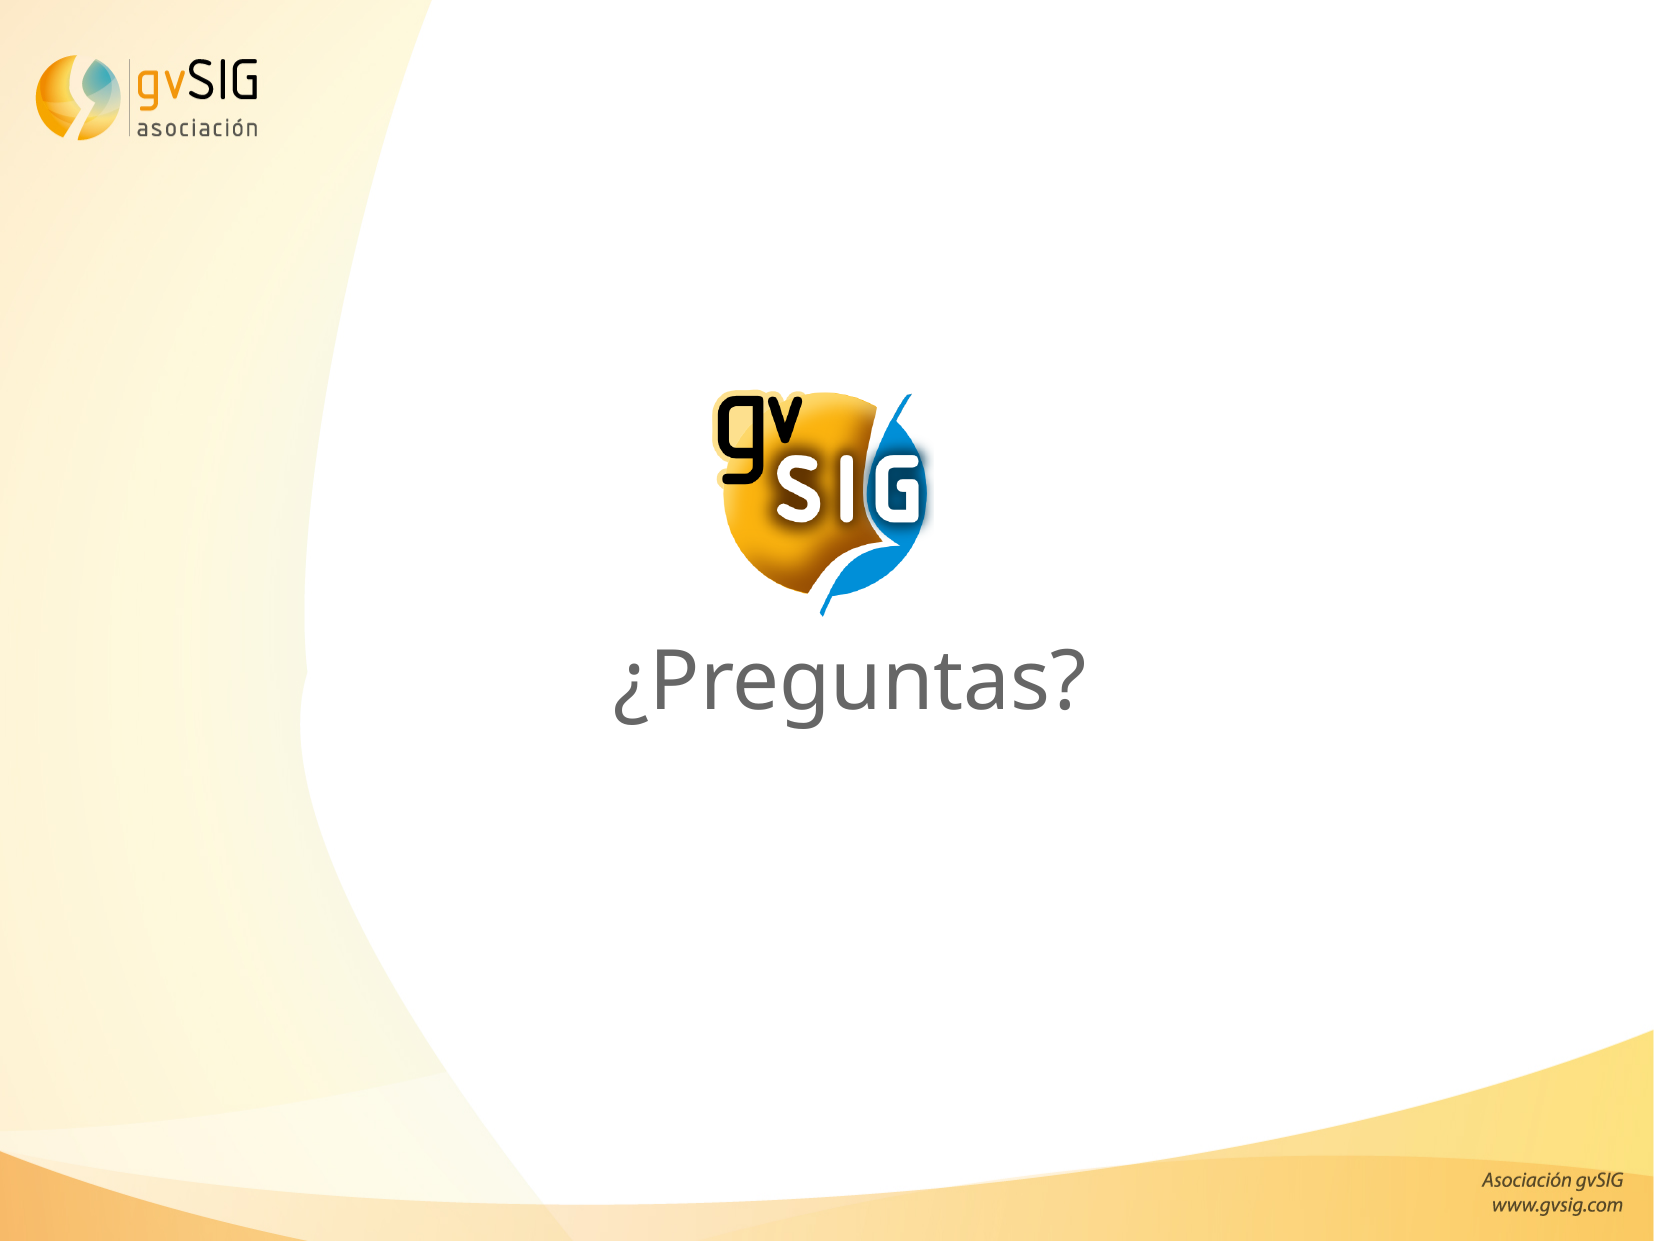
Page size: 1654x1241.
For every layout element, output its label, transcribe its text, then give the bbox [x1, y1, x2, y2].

picture [0, 0, 1654, 1241]
title ¿Preguntas? [135, 573, 1566, 781]
